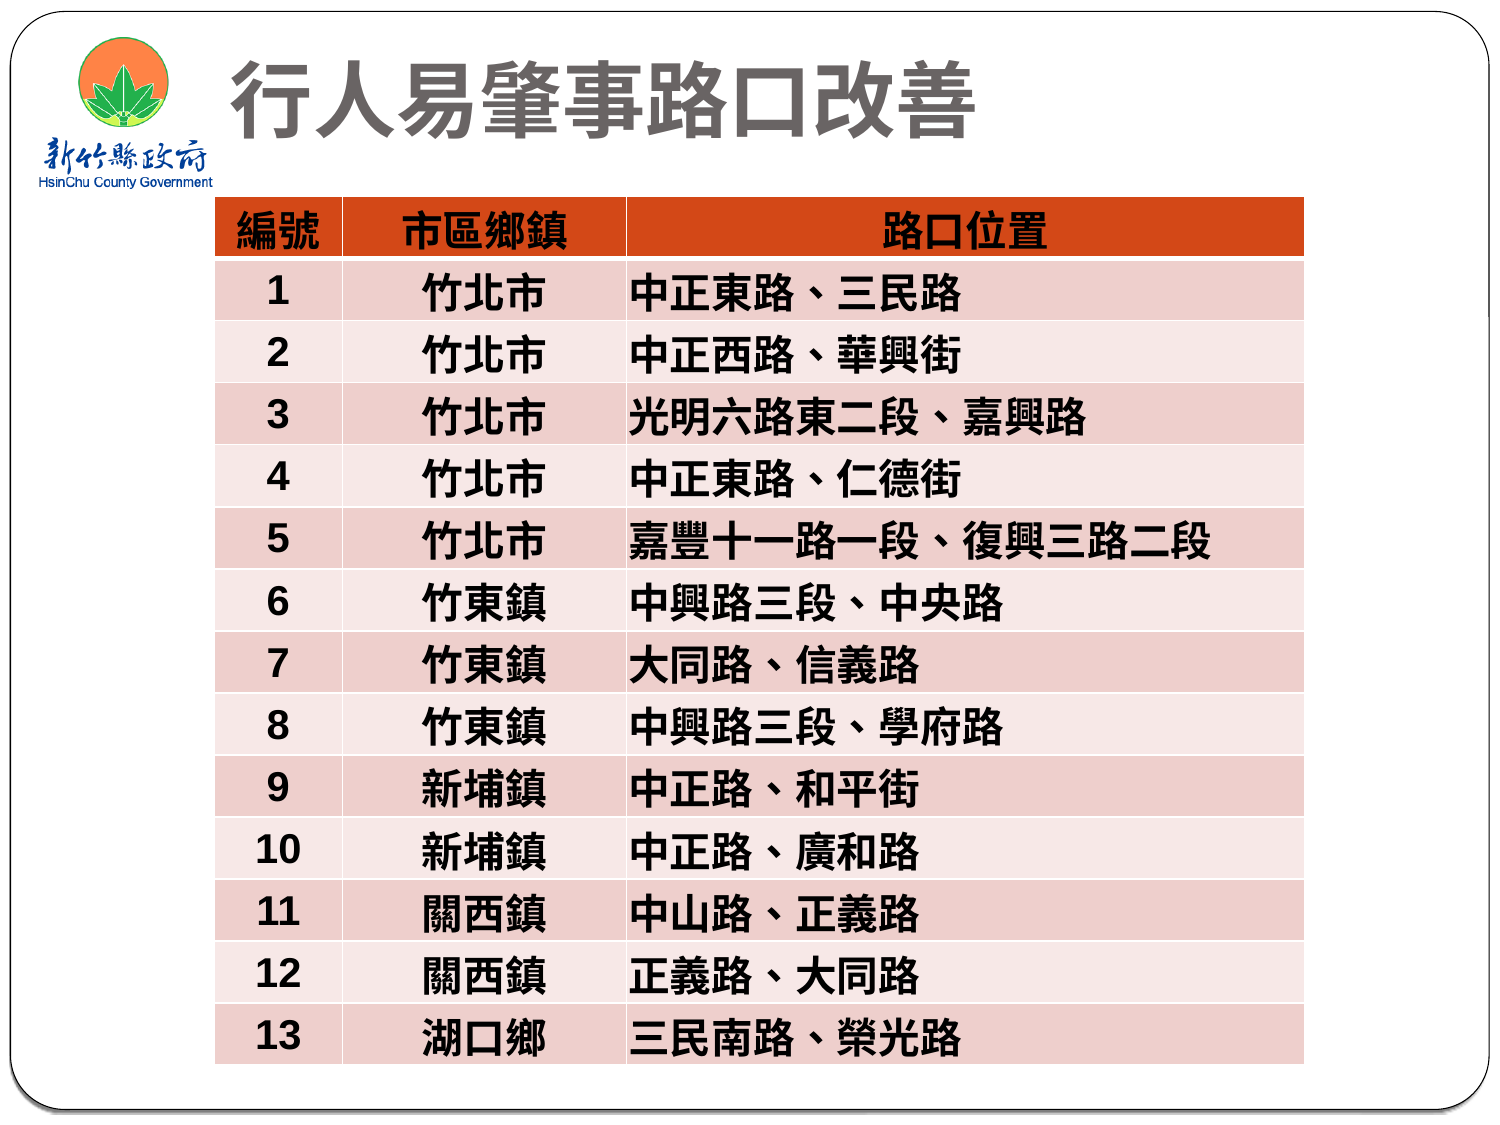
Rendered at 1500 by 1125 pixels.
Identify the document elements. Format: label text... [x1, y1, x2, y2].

table_cell 湖口鄉 [343, 1004, 626, 1064]
table_cell 中正西路、華興街 [627, 321, 1304, 382]
table_cell 中山路、正義路 [627, 880, 1304, 940]
table_cell 大同路、信義路 [627, 632, 1304, 692]
table_header 路口位置 [627, 197, 1304, 256]
picture [34, 27, 215, 234]
table_cell 正義路、大同路 [627, 942, 1304, 1002]
table_cell 中興路三段、中央路 [627, 570, 1304, 630]
table_cell 竹東鎮 [343, 632, 626, 692]
table_cell 2 [215, 321, 342, 382]
table_cell 關西鎮 [343, 880, 626, 940]
table_cell 竹北市 [343, 383, 626, 444]
title 行人易肇事路口改善 [214, 32, 1125, 163]
table_cell 1 [215, 261, 342, 320]
table_cell 光明六路東二段、嘉興路 [627, 383, 1304, 444]
table_cell 9 [215, 756, 342, 816]
table_cell 竹北市 [343, 261, 626, 320]
table_cell 7 [215, 632, 342, 692]
table_cell 13 [215, 1004, 342, 1064]
table_cell 8 [215, 694, 342, 754]
table_cell 竹北市 [343, 508, 626, 568]
table_cell 中正東路、仁德街 [627, 445, 1304, 506]
table_cell 4 [215, 445, 342, 506]
table_cell 三民南路、榮光路 [627, 1004, 1304, 1064]
table_cell 12 [215, 942, 342, 1002]
table_cell 中正路、和平街 [627, 756, 1304, 816]
table_cell 竹北市 [343, 321, 626, 382]
table_cell 竹東鎮 [343, 570, 626, 630]
table_cell 關西鎮 [343, 942, 626, 1002]
table_cell 中正東路、三民路 [627, 261, 1304, 320]
table_cell 中興路三段、學府路 [627, 694, 1304, 754]
table_cell 10 [215, 818, 342, 878]
table_cell 3 [215, 383, 342, 444]
table_cell 新埔鎮 [343, 756, 626, 816]
table_header 市區鄉鎮 [343, 197, 626, 256]
table_cell 新埔鎮 [343, 818, 626, 878]
table_cell 嘉豐十一路一段、復興三路二段 [627, 508, 1304, 568]
table_cell 竹北市 [343, 445, 626, 506]
table_cell 11 [215, 880, 342, 940]
table_cell 5 [215, 508, 342, 568]
table_cell 中正路、廣和路 [627, 818, 1304, 878]
table_cell 6 [215, 570, 342, 630]
table_cell 竹東鎮 [343, 694, 626, 754]
table_header 編號 [215, 197, 342, 256]
